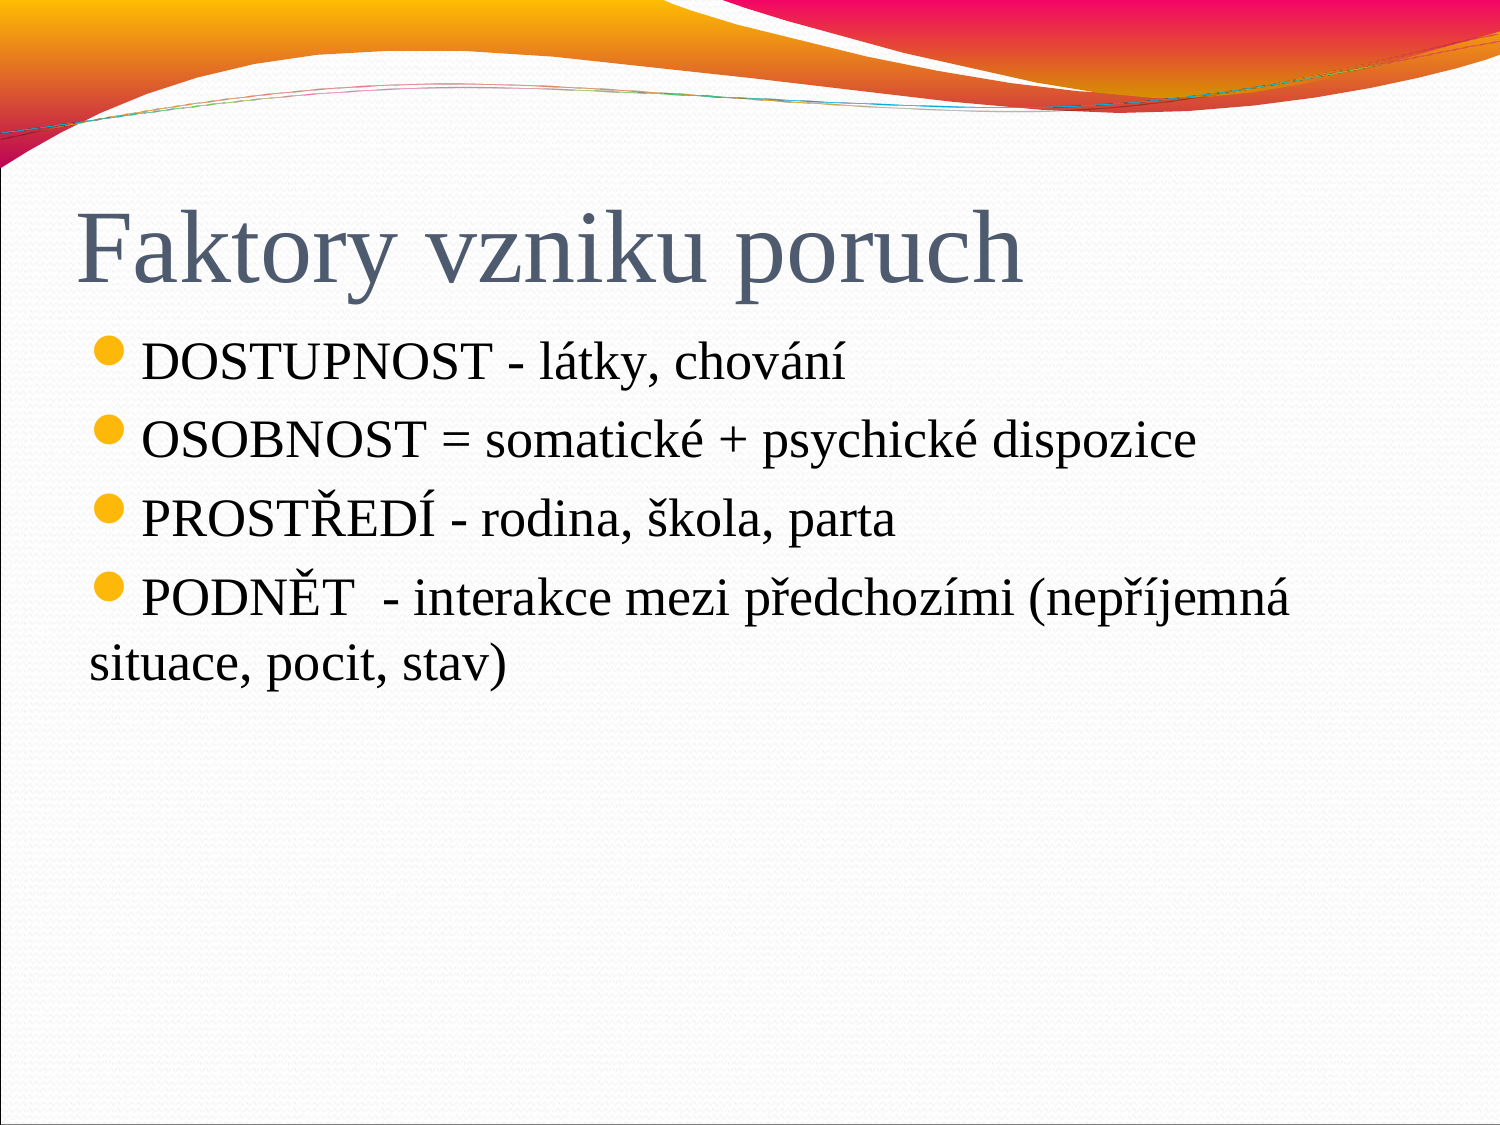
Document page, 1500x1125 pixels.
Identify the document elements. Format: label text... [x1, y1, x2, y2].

list DOSTUPNOST - látky, chování OSOBNOST = somatické + psychické dispozice PROSTŘEDÍ - rodina, škola, parta PODNĚT - interakce mezi předchozími (nepříjemná situace, pocit, stav) [75, 317, 1426, 1038]
title Faktory vzniku poruch [75, 115, 1426, 304]
